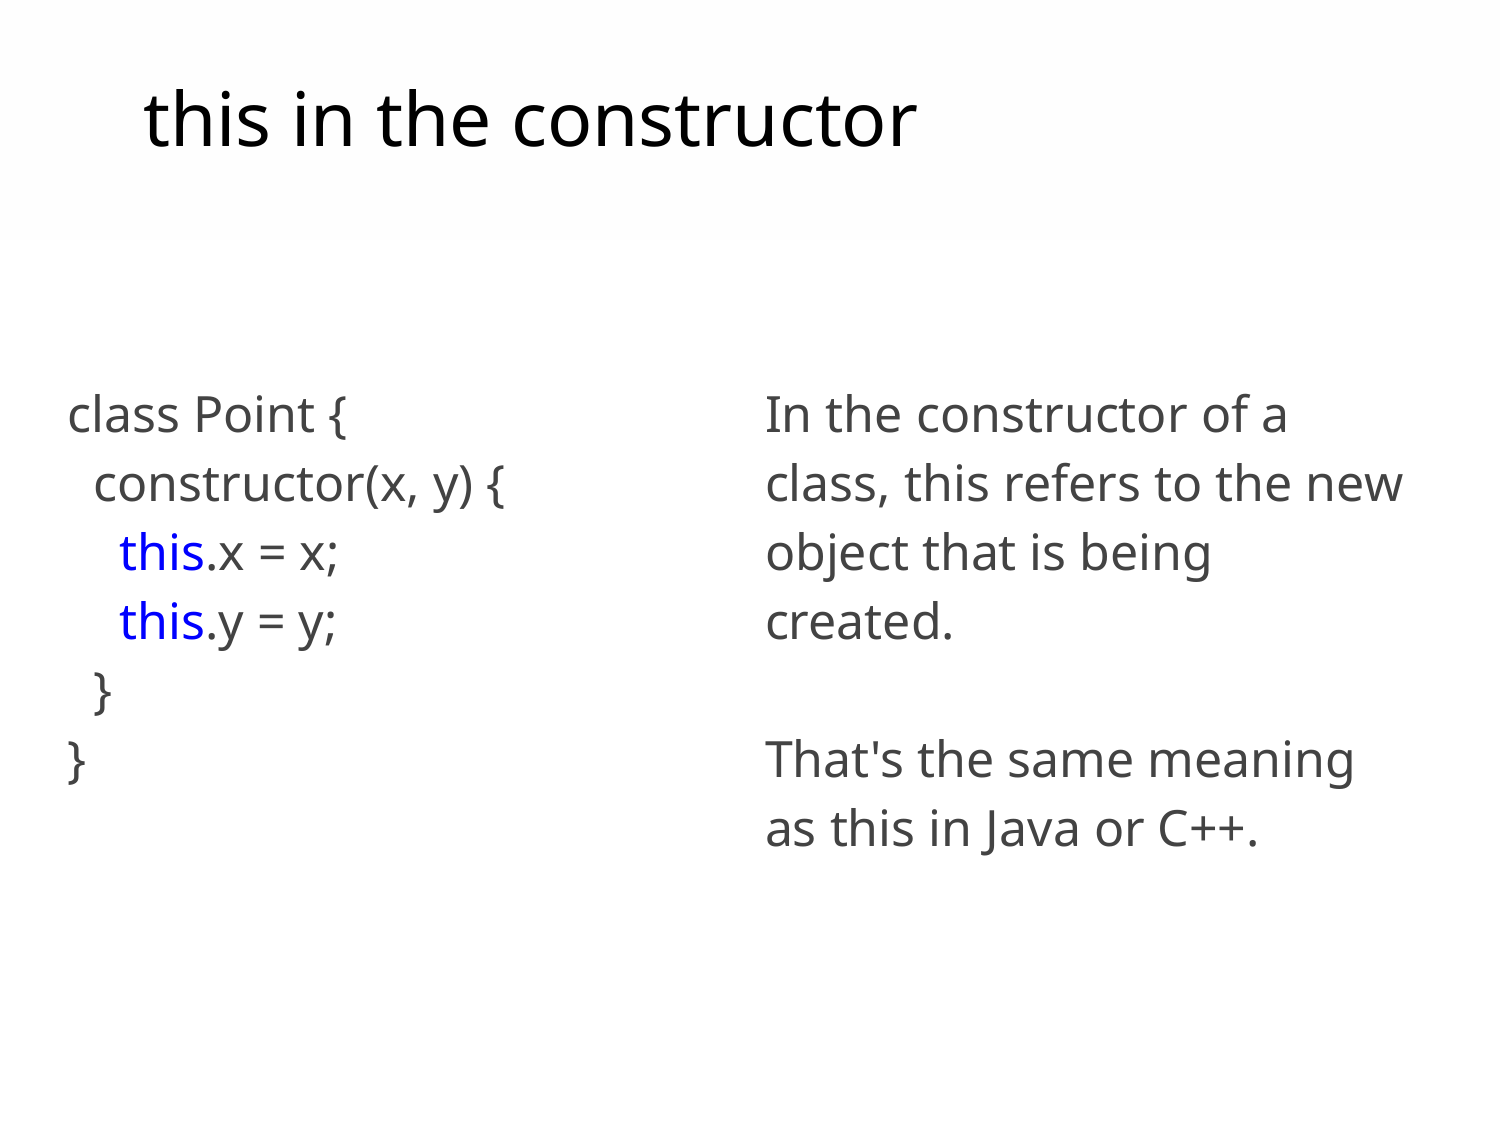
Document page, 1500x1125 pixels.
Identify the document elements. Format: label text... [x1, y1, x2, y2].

list In the constructor of a class, this refers to the new object that is being created. That's the same meaning as this in Java or C++. [750, 358, 1427, 897]
list class Point { constructor(x, y) { this.x = x; this.y = y; } } [52, 358, 729, 830]
title this in the constructor [128, 56, 1372, 183]
